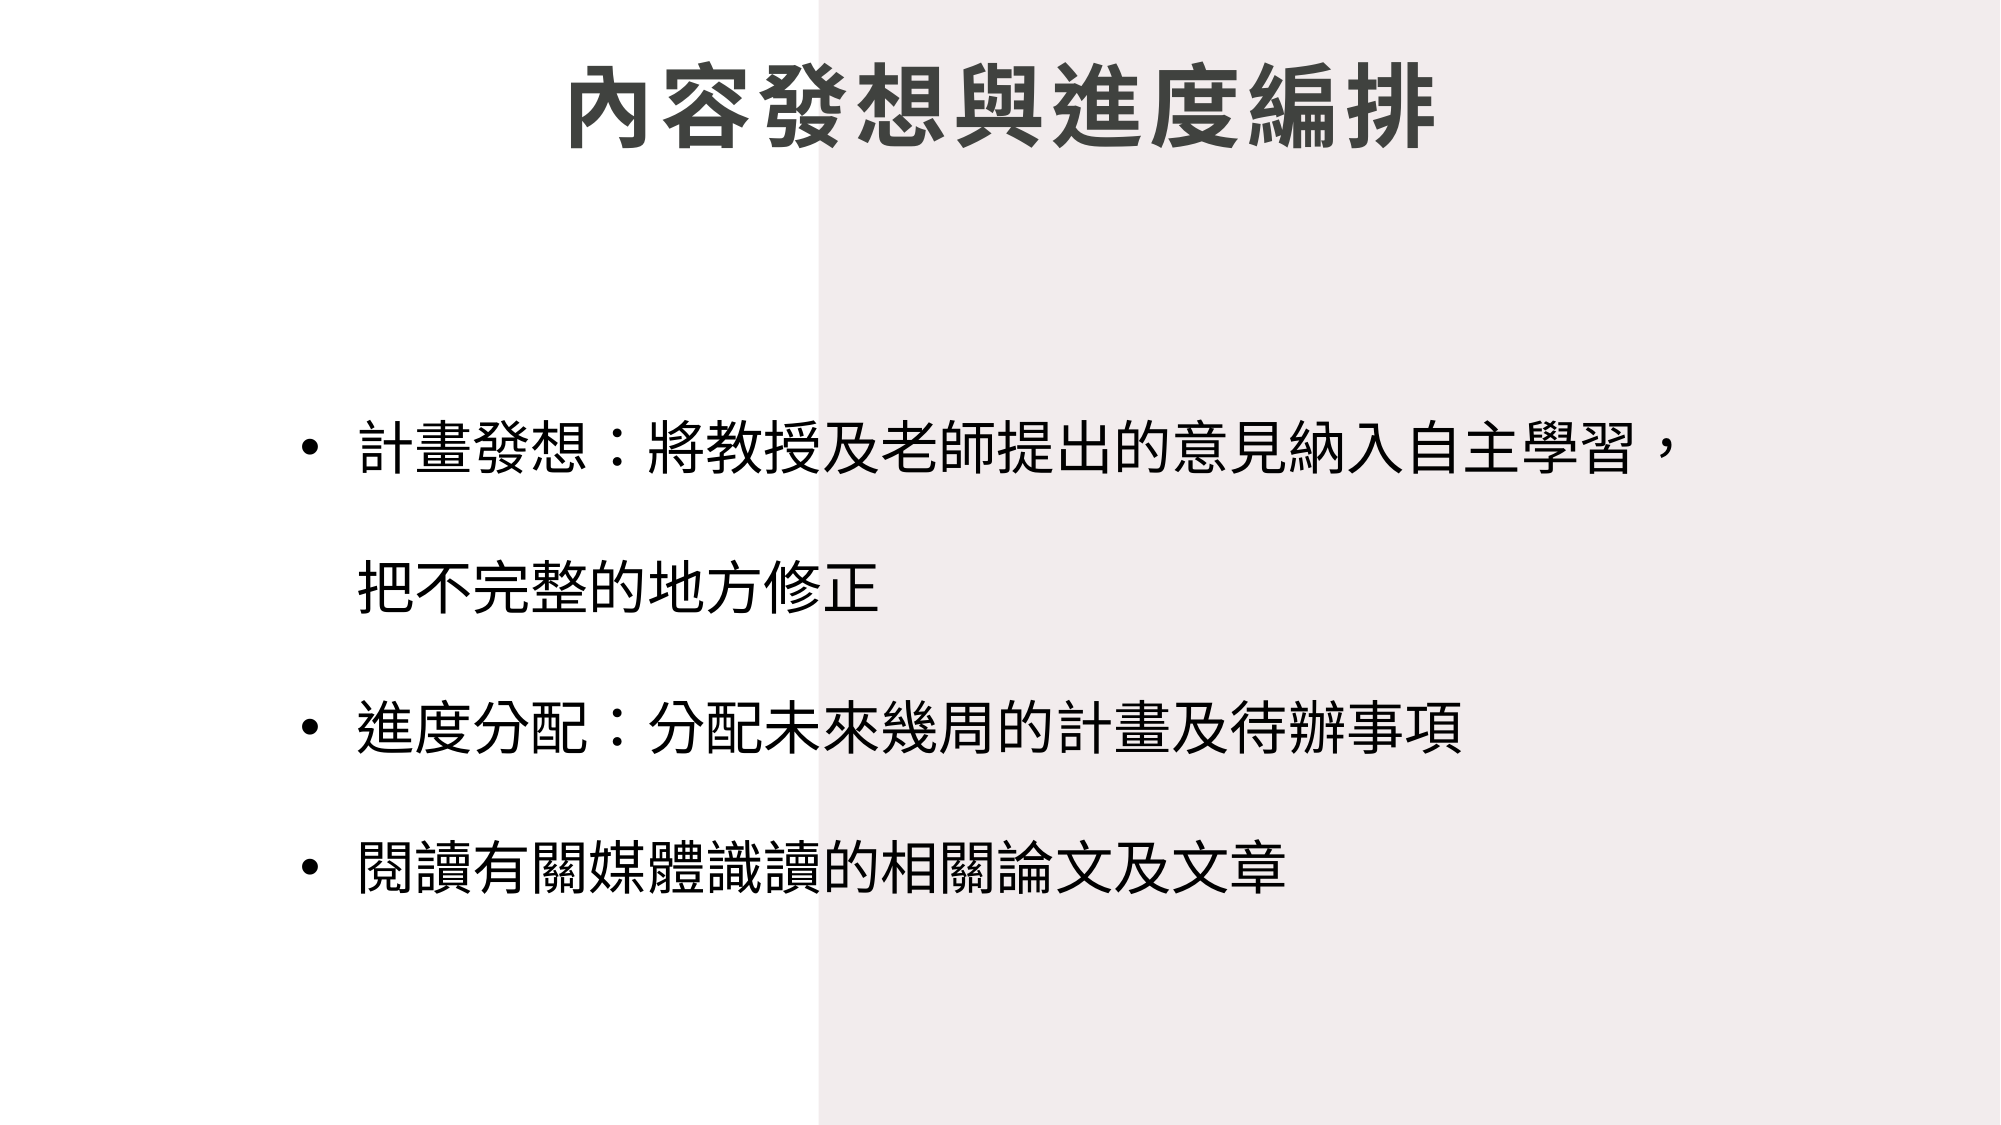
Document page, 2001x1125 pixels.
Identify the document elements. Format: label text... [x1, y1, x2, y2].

text_box 計畫發想：將教授及老師提出的意見納入自主學習，把不完整的地方修正 進度分配：分配未來幾周的計畫及待辦事項 閱讀有關媒體識讀的相關論文及文章 [284, 333, 1716, 909]
text_box 內容發想與進度編排 [366, 36, 1634, 167]
text_box [818, 0, 2000, 1125]
